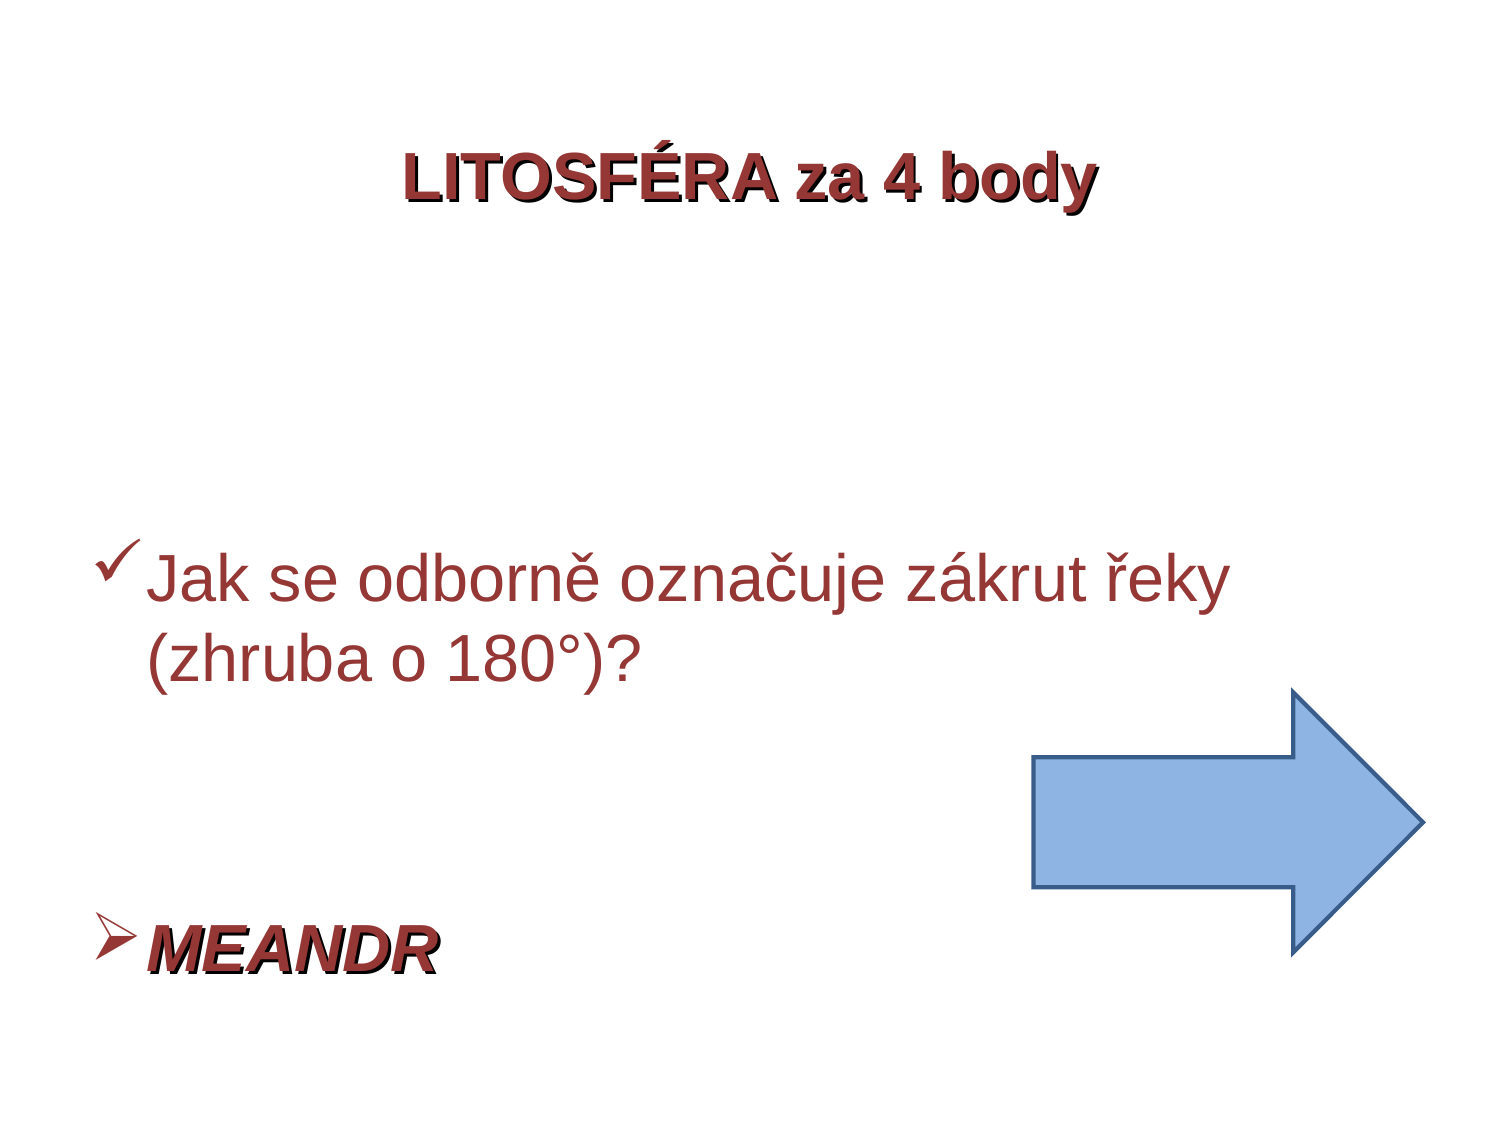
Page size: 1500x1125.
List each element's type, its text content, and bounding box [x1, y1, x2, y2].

title LITOSFÉRA za 4 body [75, 113, 1426, 233]
list Jak se odborně označuje zákrut řeky (zhruba o 180°)? MEANDR [75, 527, 1426, 1079]
text_box [1033, 692, 1424, 953]
